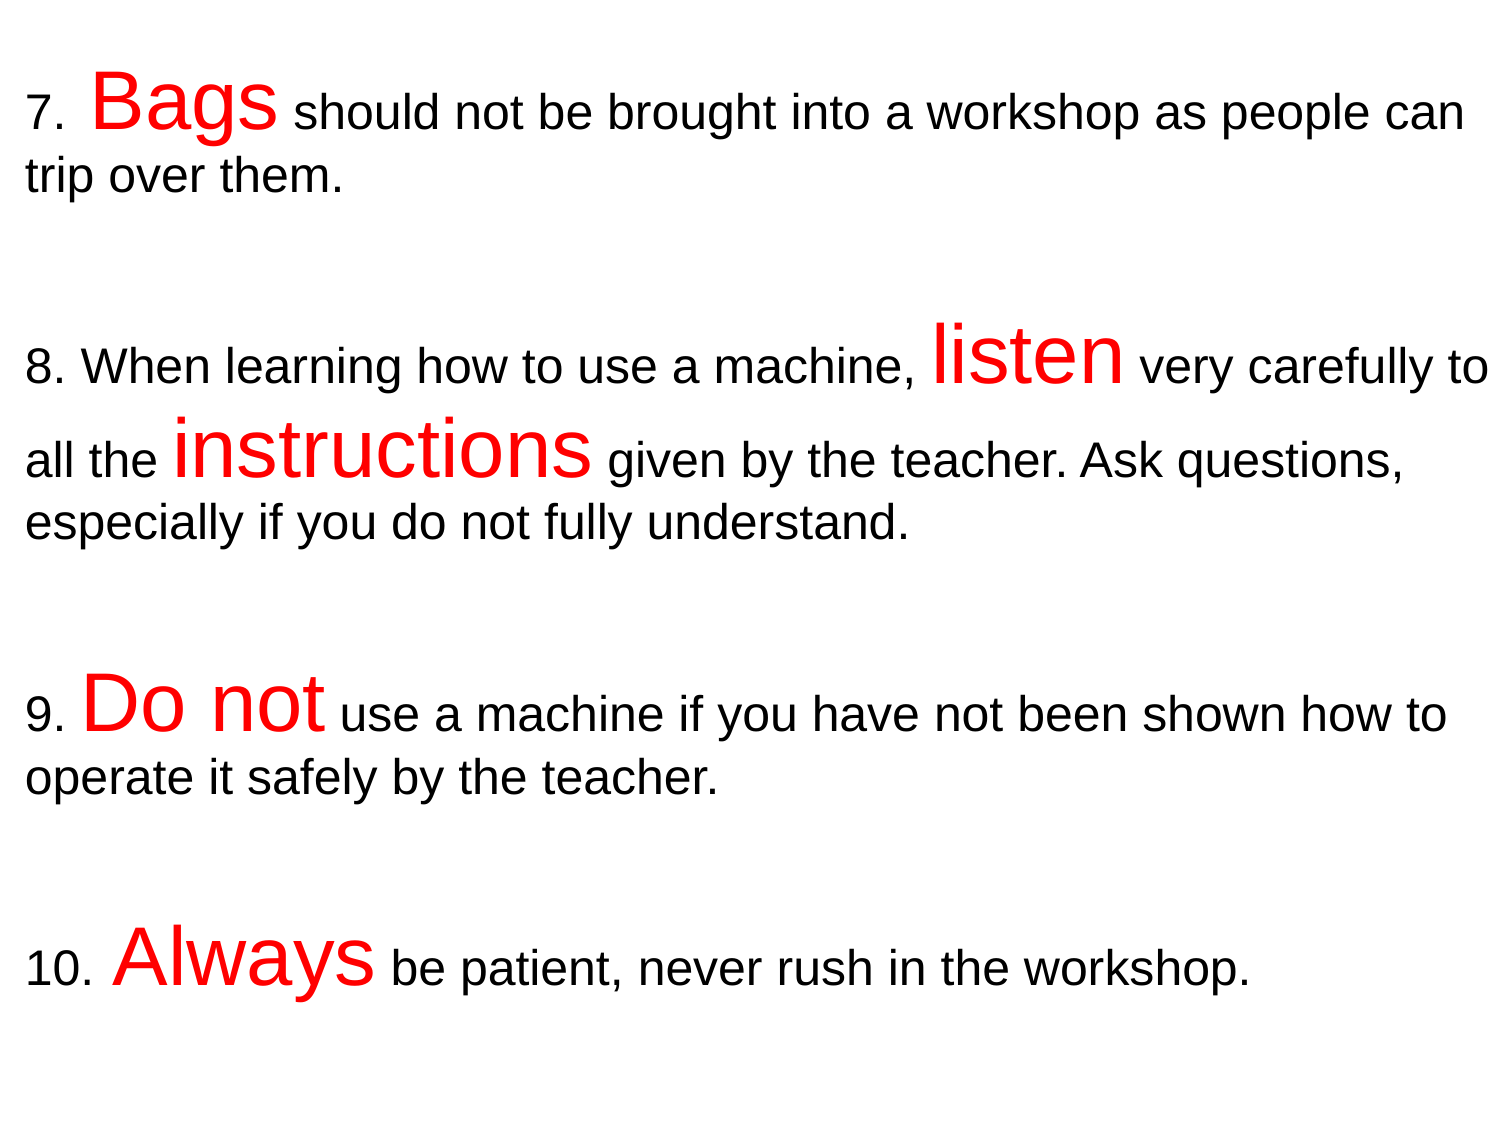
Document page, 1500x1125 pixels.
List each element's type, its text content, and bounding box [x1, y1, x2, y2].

text_box 7. Bags should not be brought into a workshop as people can trip over them. 8. When learning how to use a machine, listen very carefully to all the instructions given by the teacher. Ask questions, especially if you do not fully understand. 9. Do not use a machine if you have not been shown how to operate it safely by the teacher. 10. Always be patient, never rush in the workshop. [10, 47, 1500, 1125]
